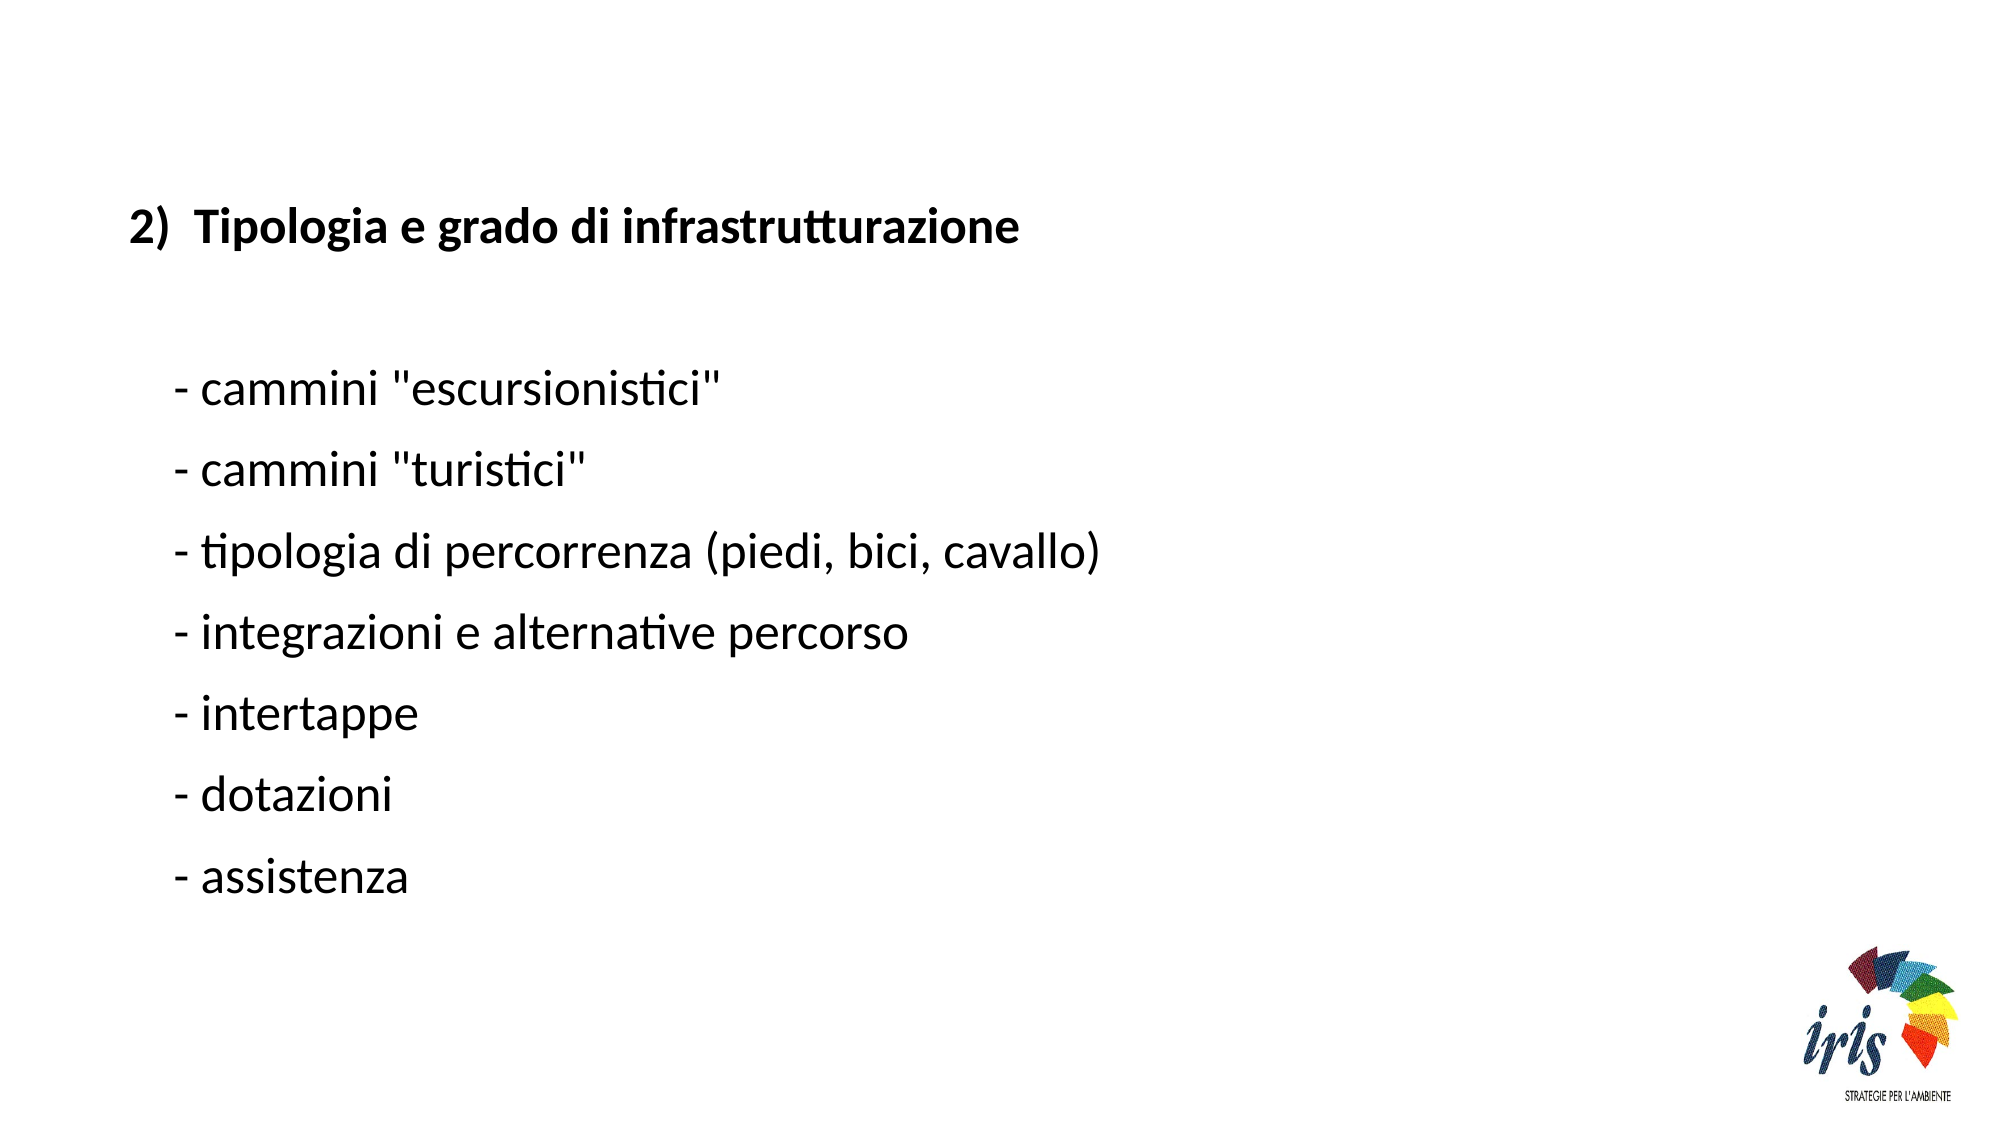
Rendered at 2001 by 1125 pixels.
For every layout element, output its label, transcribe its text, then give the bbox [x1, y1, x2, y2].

picture [1801, 944, 1961, 1103]
list 2) Tipologia e grado di infrastrutturazione - cammini "escursionistici" - cammini "turistici" - tipologia di percorrenza (piedi, bici, cavallo) - integrazioni e alternative percorso - intertappe - dotazioni - assistenza [105, 198, 1906, 910]
